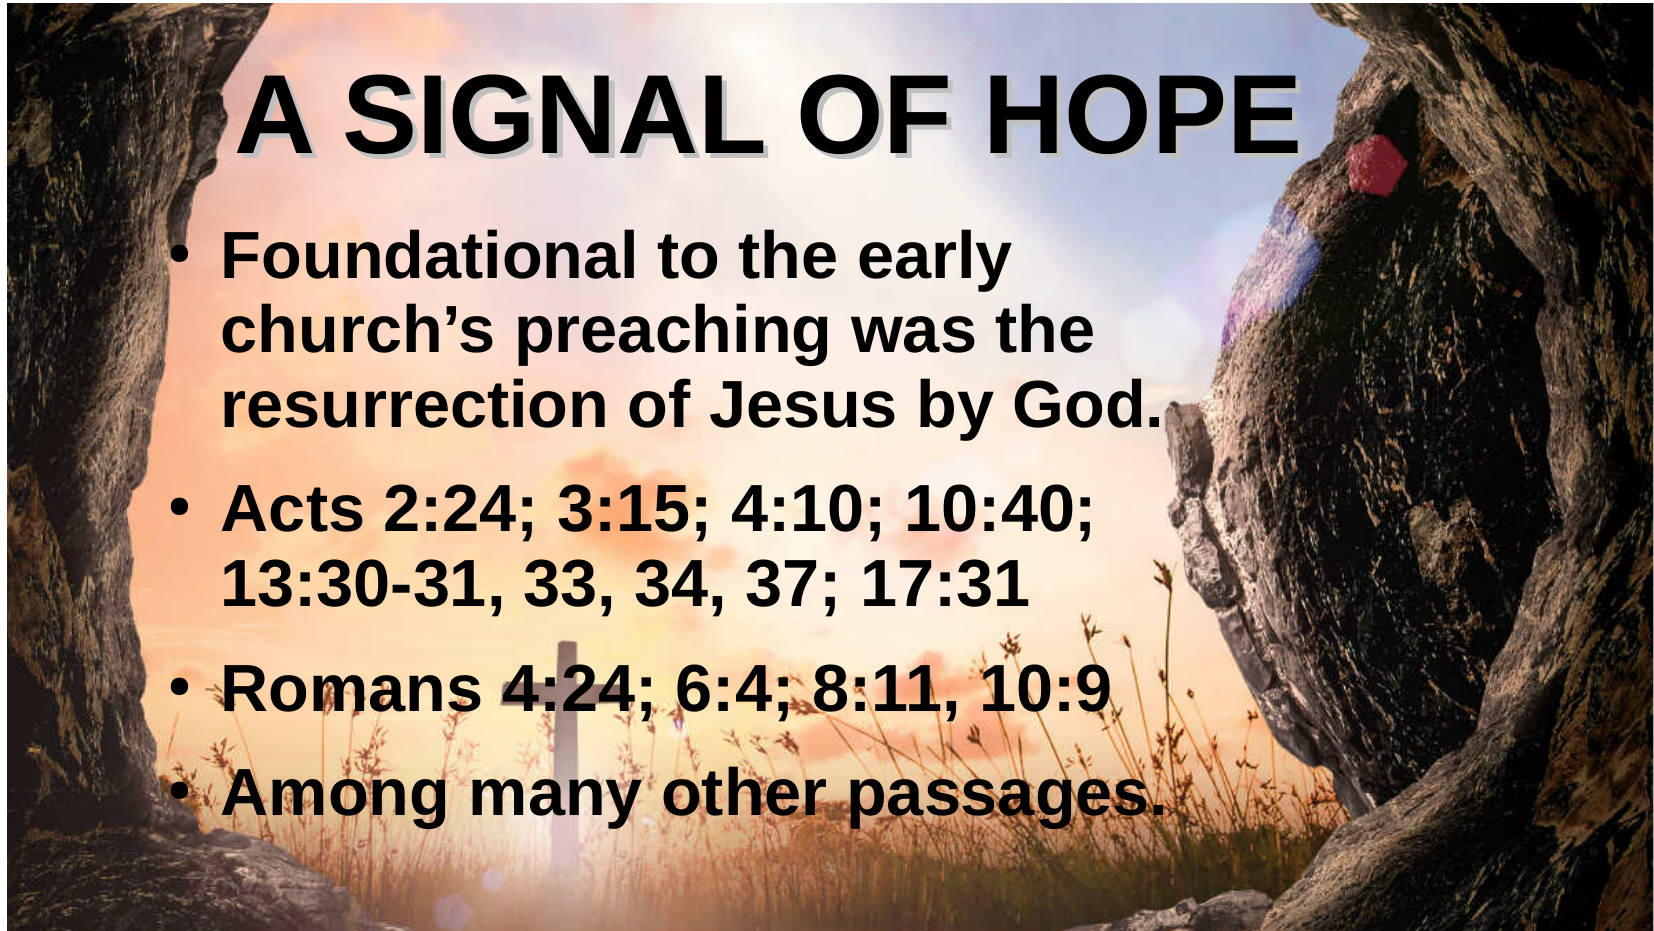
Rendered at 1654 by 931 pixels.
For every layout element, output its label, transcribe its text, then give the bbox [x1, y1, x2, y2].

picture [7, 3, 1654, 931]
title A SIGNAL OF HOPE [82, 37, 1456, 193]
list Foundational to the early church’s preaching was the resurrection of Jesus by God. Acts 2:24; 3:15; 4:10; 10:40; 13:30-31, 33, 34, 37; 17:31 Romans 4:24; 6:4; 8:11, 10:9 Among many other passages. [150, 217, 1231, 901]
